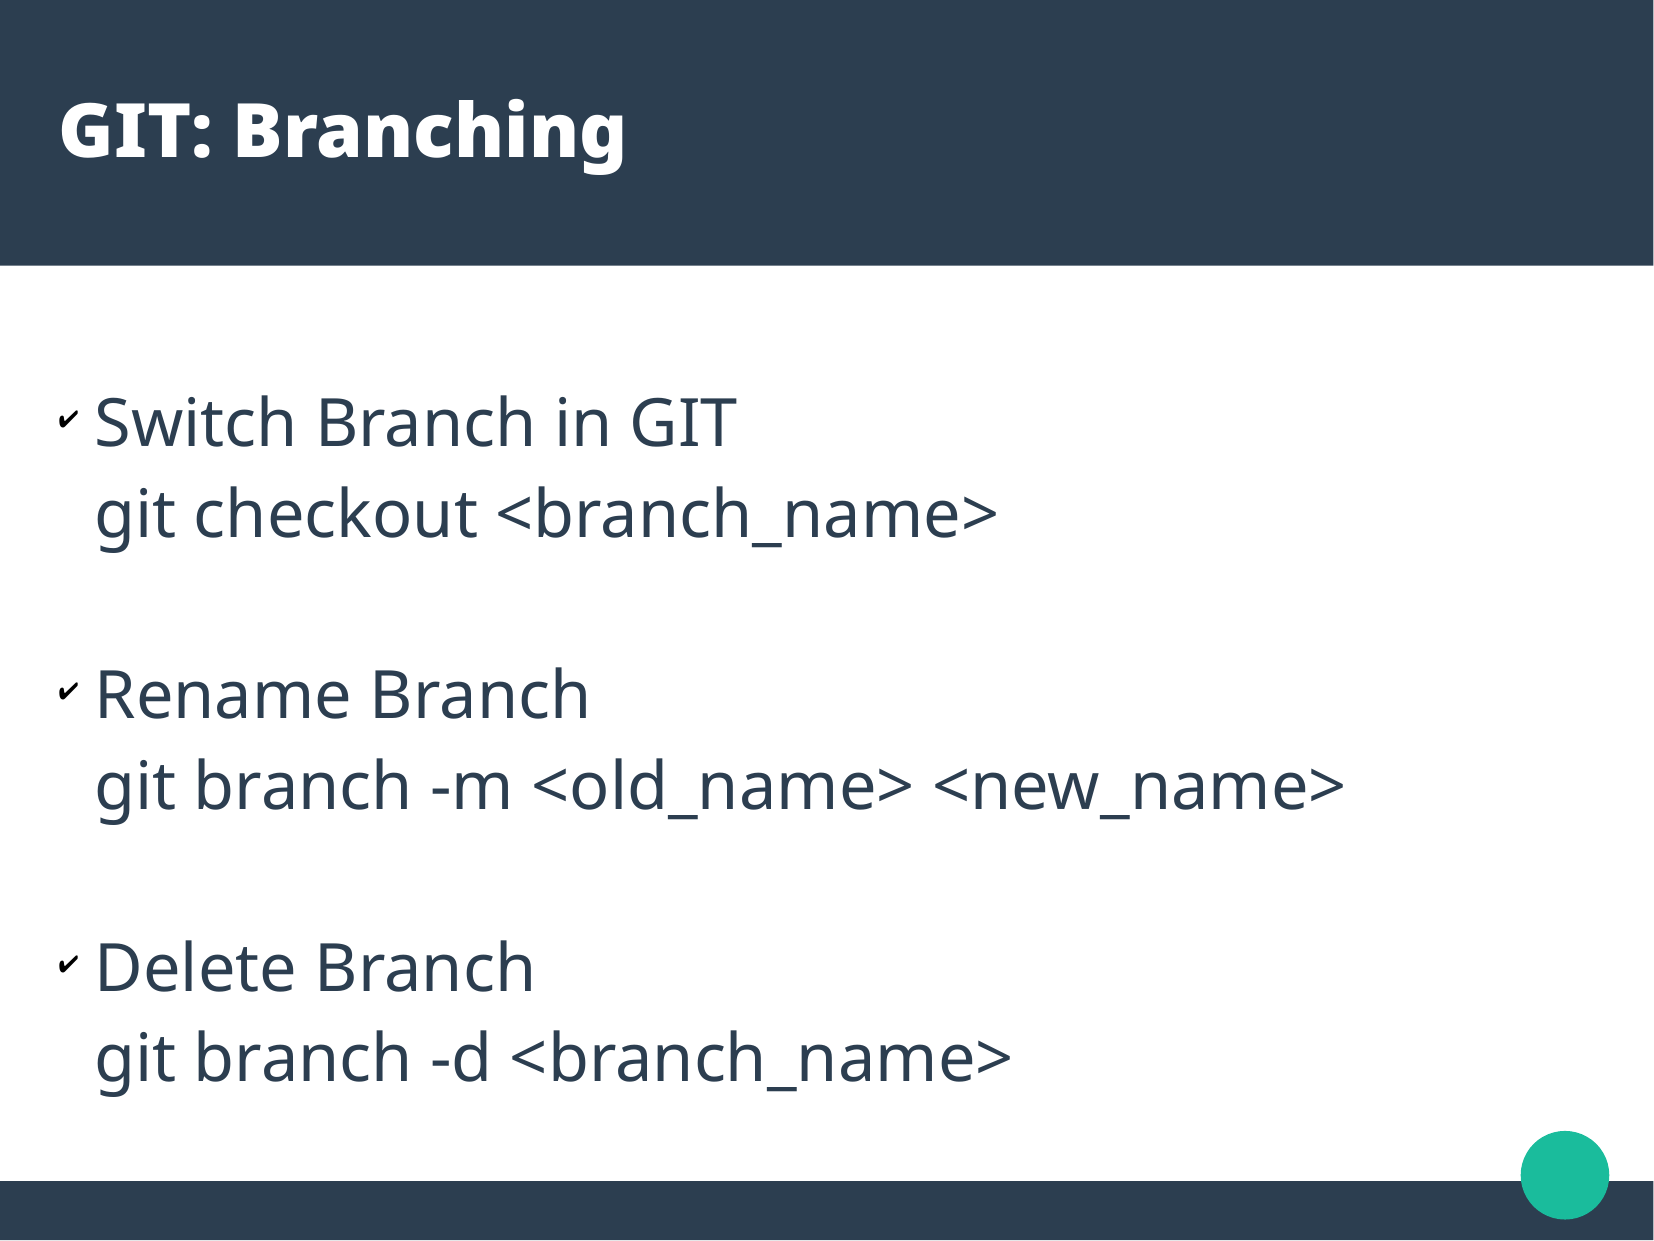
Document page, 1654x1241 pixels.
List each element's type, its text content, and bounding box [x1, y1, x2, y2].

title GIT: Branching [59, 40, 1595, 216]
subtitle Switch Branch in GIT git checkout <branch_name> Rename Branch git branch -m <old_name> <new_name> Delete Branch git branch -d <branch_name> [59, 271, 1595, 1205]
